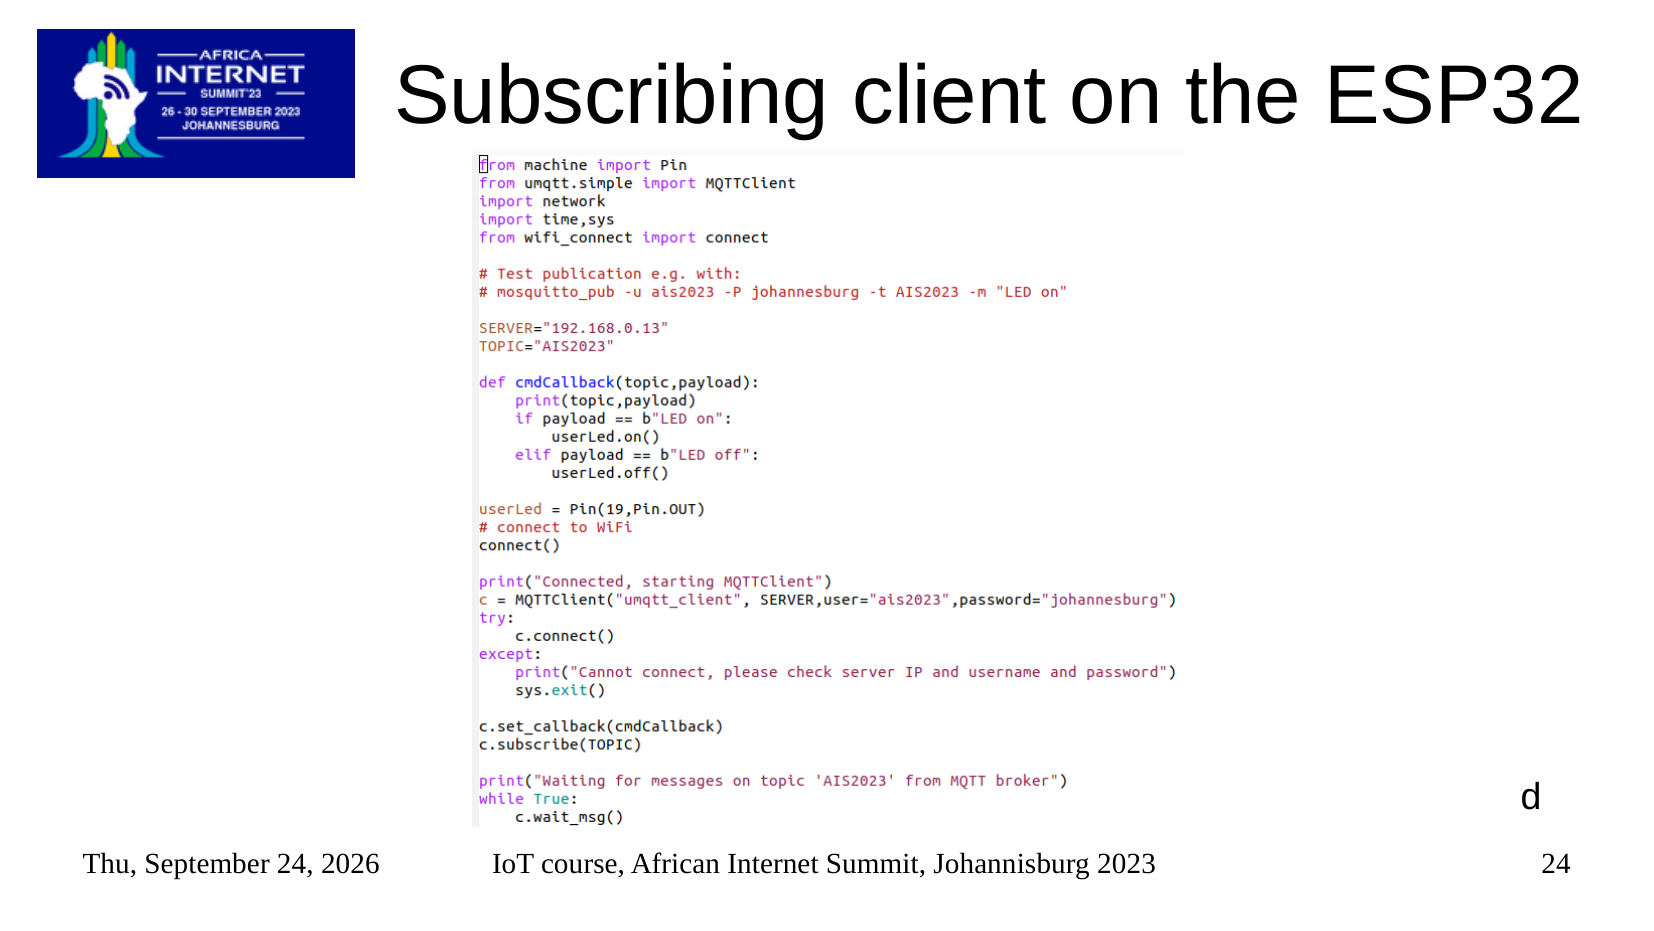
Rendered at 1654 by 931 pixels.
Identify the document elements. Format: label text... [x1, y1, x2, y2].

text_box d [1505, 767, 1557, 825]
picture [472, 151, 1185, 827]
title Subscribing client on the ESP32 [354, 12, 1625, 178]
picture [37, 29, 354, 178]
